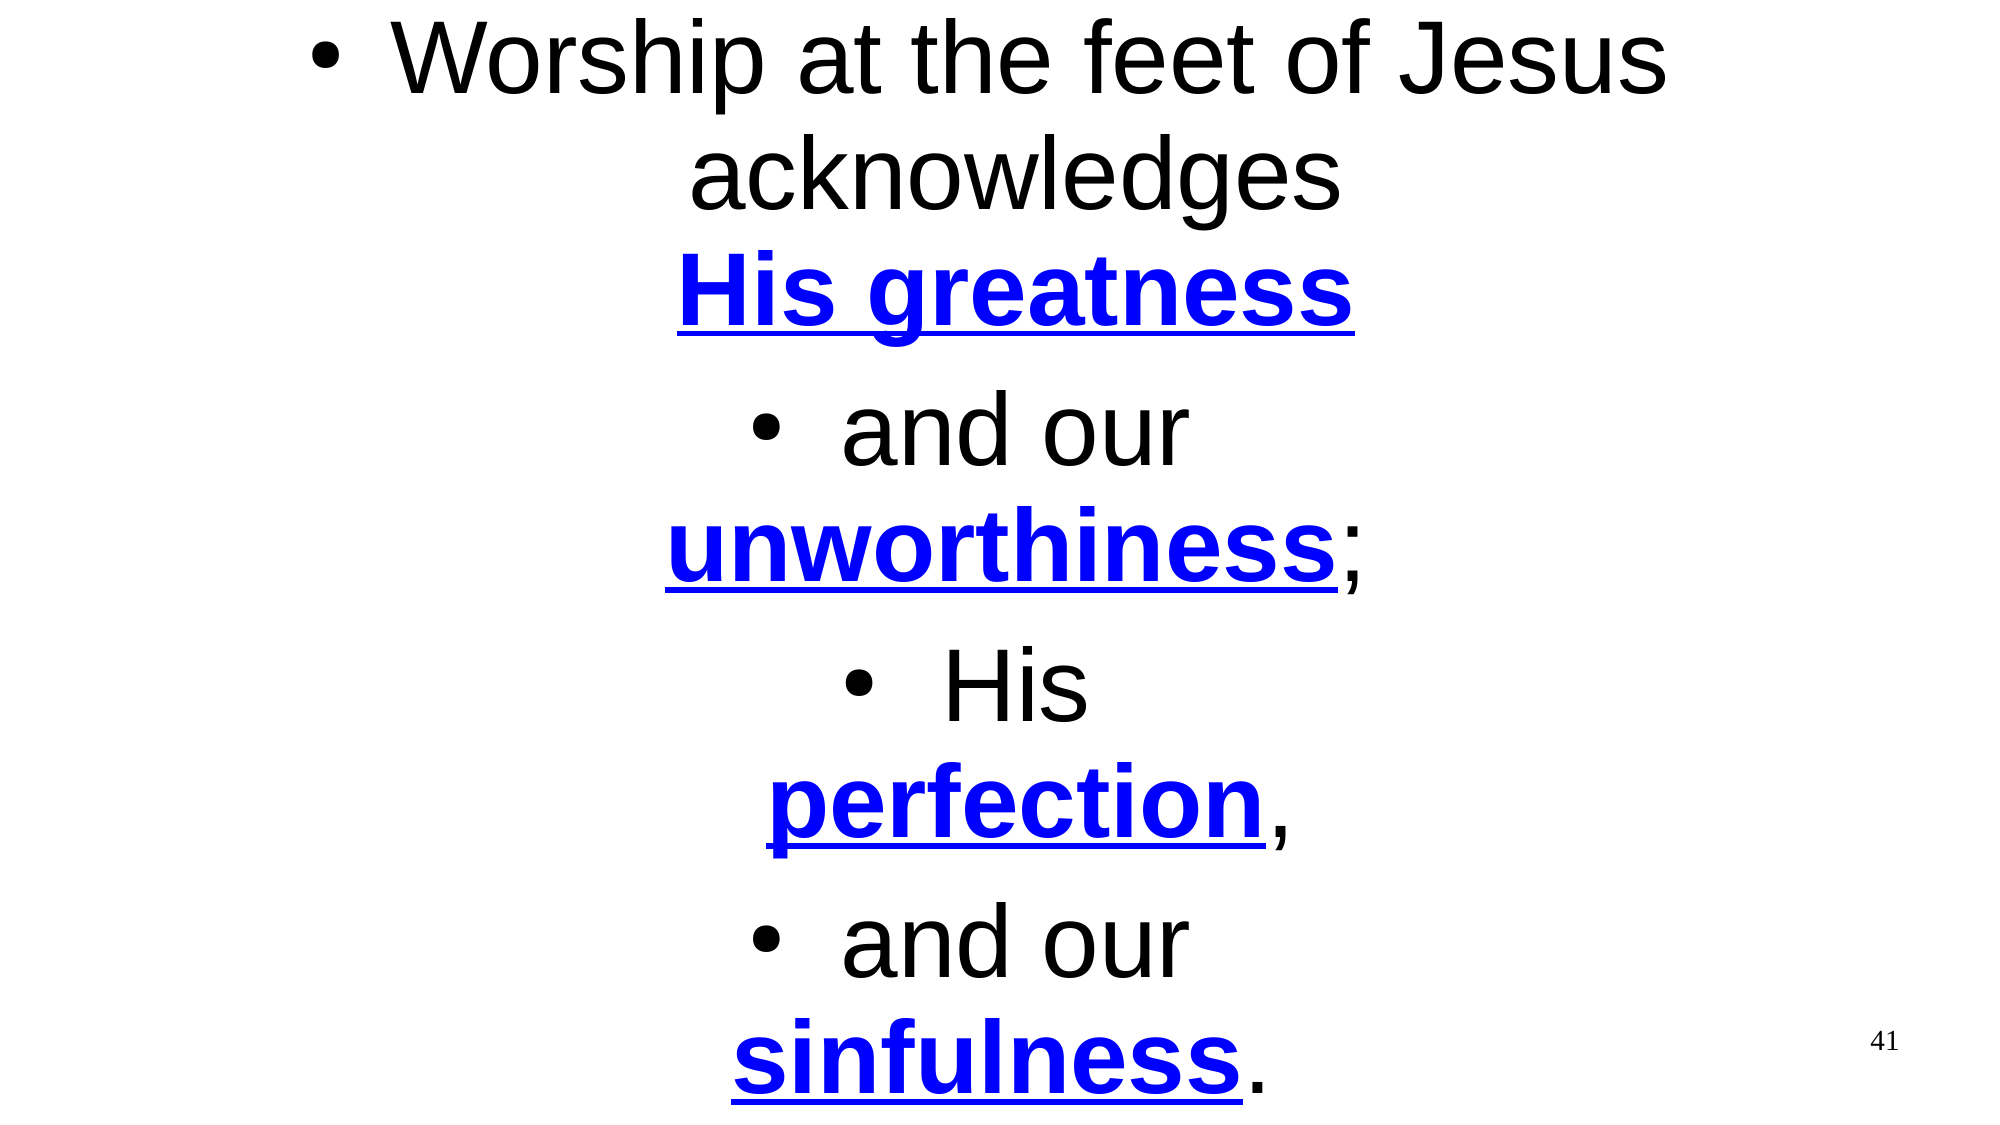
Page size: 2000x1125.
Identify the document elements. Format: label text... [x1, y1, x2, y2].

list Worship at the feet of Jesus acknowledges His greatness and our unworthiness; His perfection, and our sinfulness. [0, 0, 1996, 1123]
